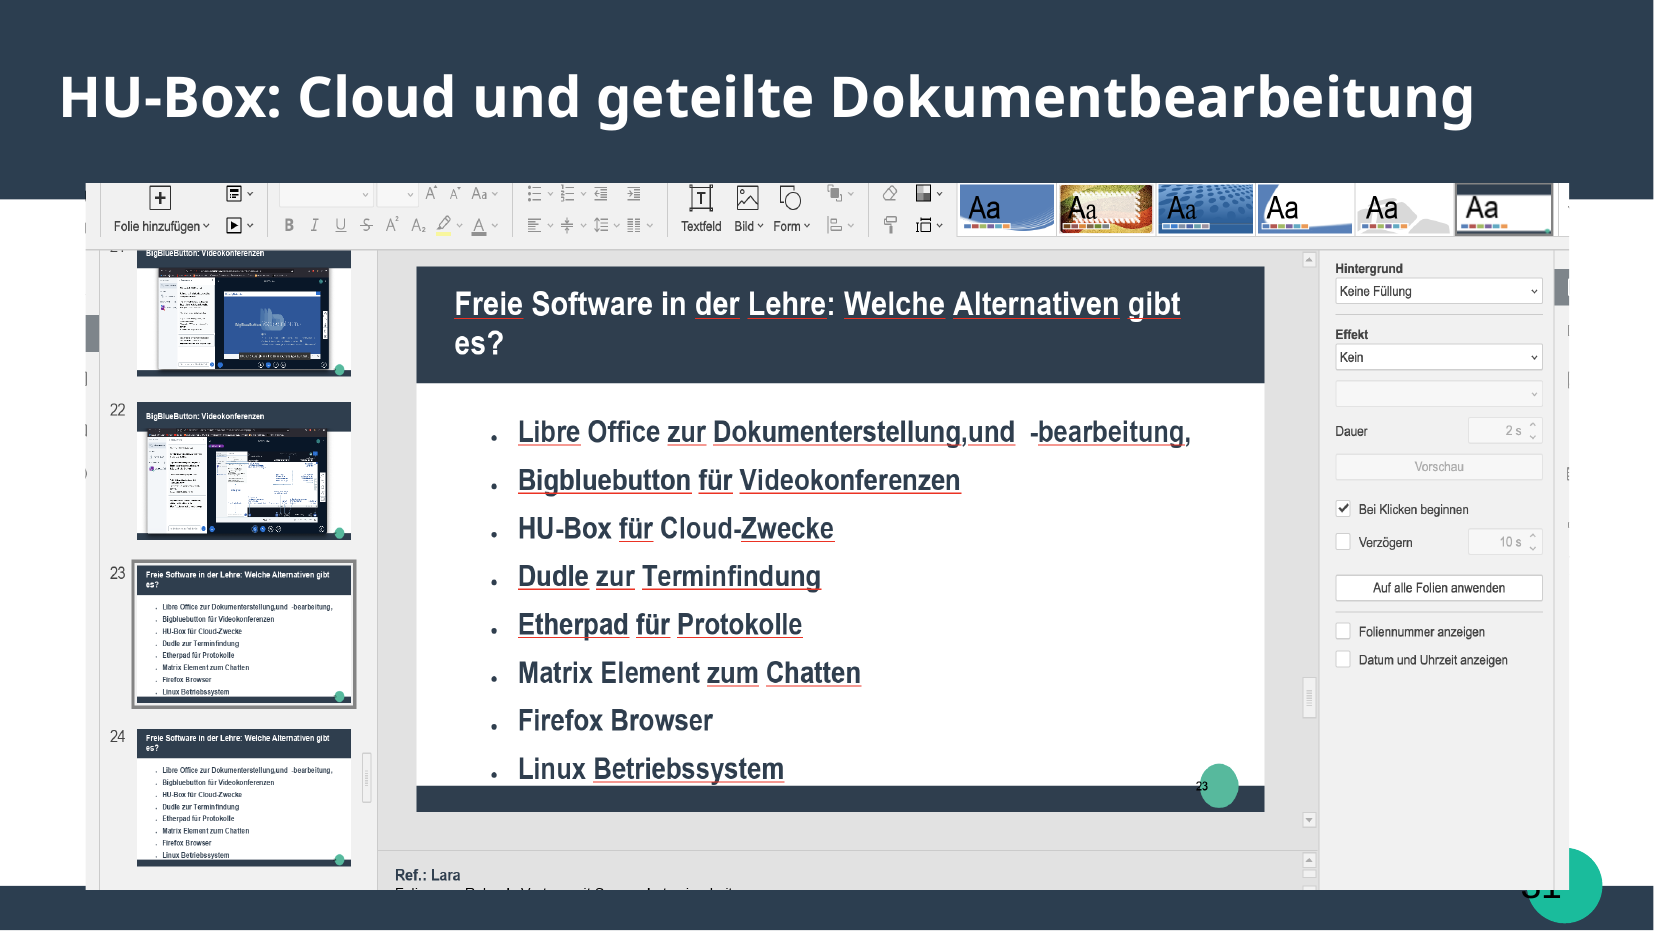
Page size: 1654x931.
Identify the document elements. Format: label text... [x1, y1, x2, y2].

picture [85, 183, 1570, 890]
title HU-Box: Cloud und geteilte Dokumentbearbeitung [59, 37, 1595, 155]
